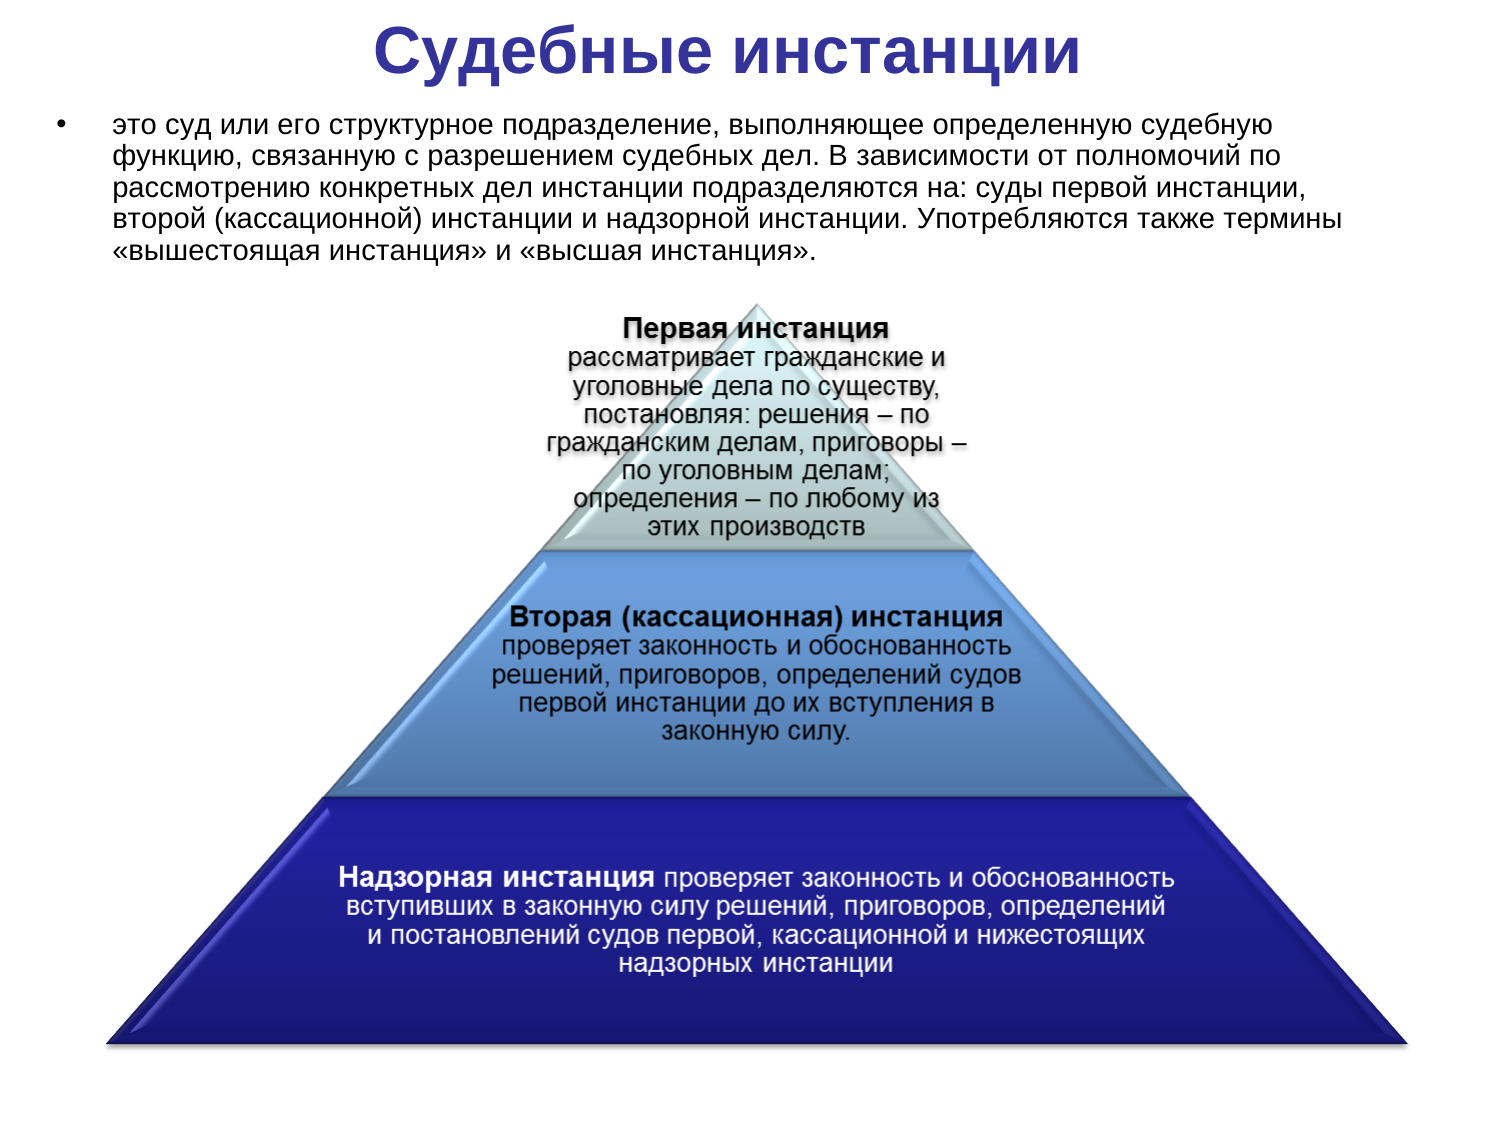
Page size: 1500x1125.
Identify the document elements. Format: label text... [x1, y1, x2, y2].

list это суд или его структурное подразделение, выполняющее определенную судебную функцию, связанную с разрешением судебных дел. В зависимости от полномочий по рассмотрению конкретных дел инстанции подразделяются на: суды первой инстанции, второй (кассационной) инстанции и надзорной инстанции. Употребляются также термины «вышестоящая инстанция» и «высшая инстанция». [41, 101, 1392, 291]
title Судебные инстанции [64, 0, 1415, 81]
picture [96, 297, 1416, 1056]
